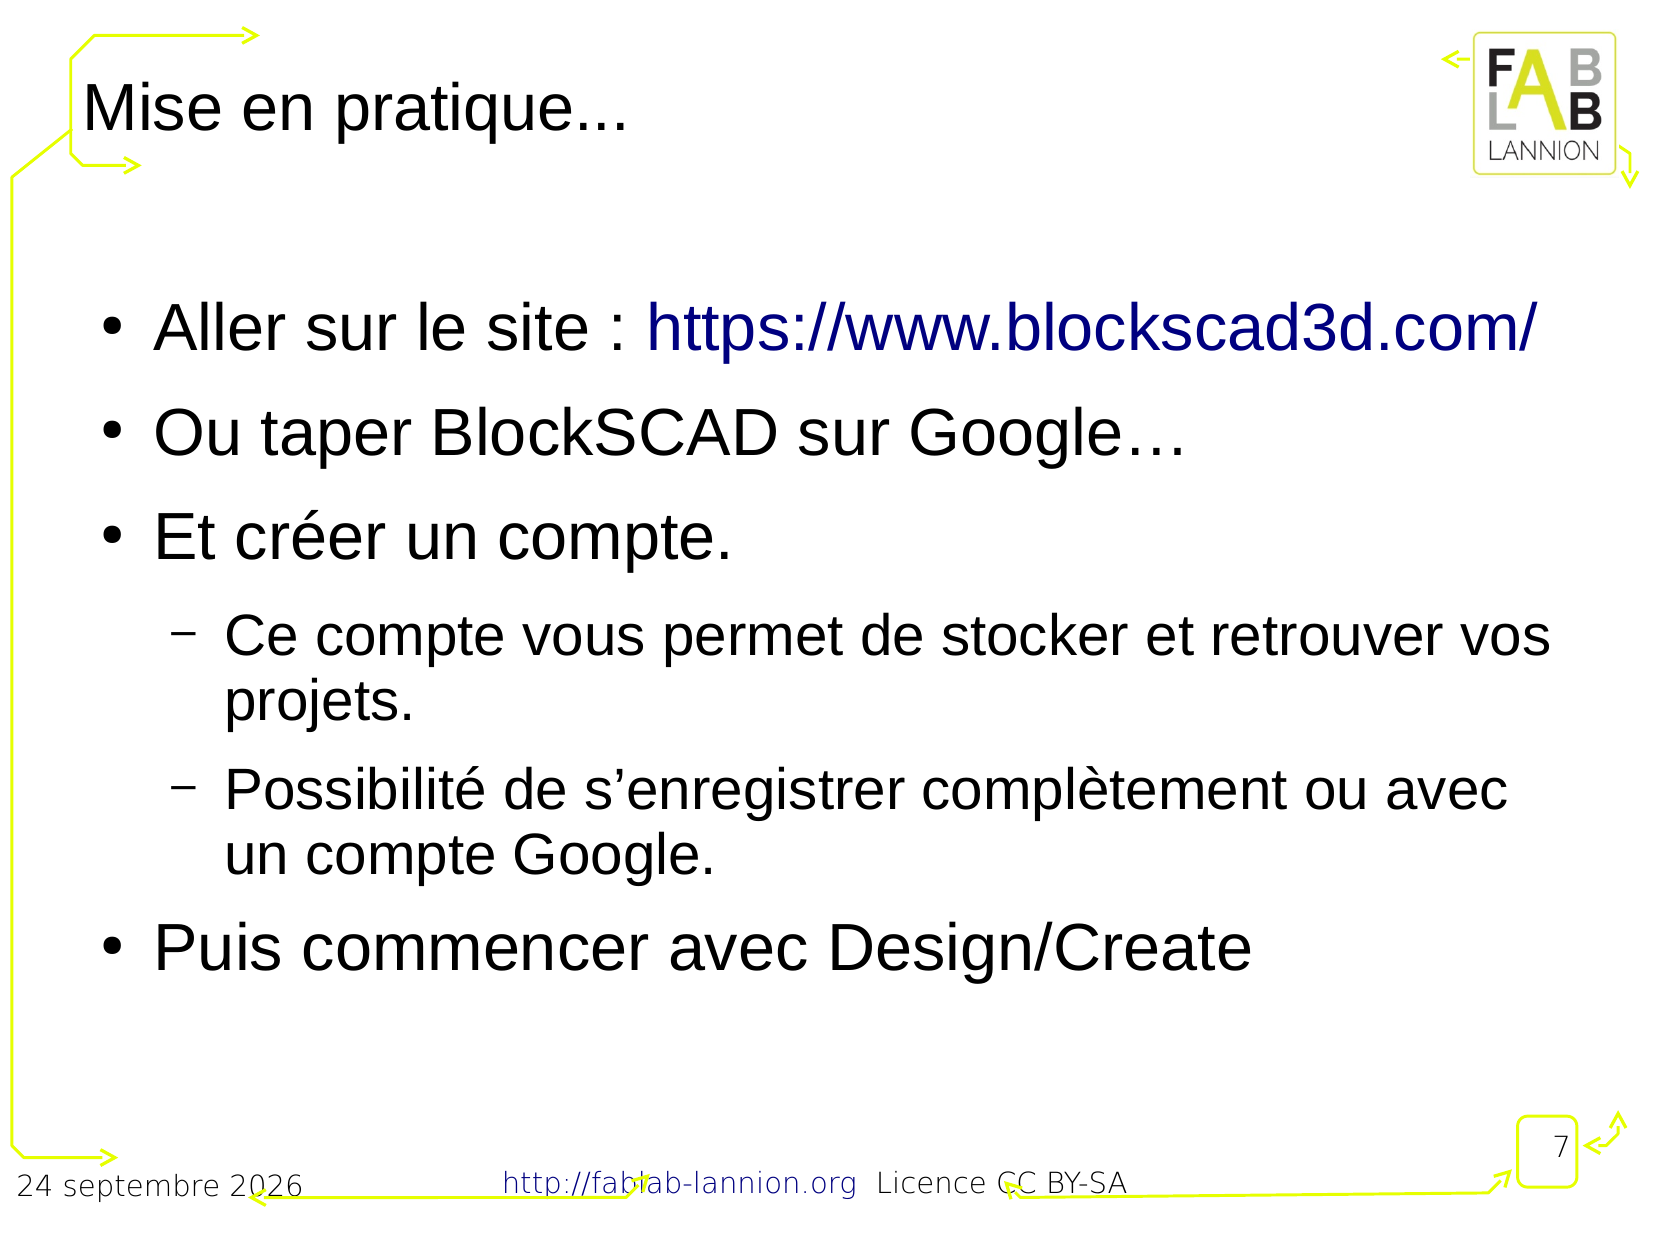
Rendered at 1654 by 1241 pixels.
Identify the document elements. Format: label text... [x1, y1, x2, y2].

picture [1470, 29, 1619, 178]
title Mise en pratique... [82, 49, 1441, 166]
list Aller sur le site : https://www.blockscad3d.com/ Ou taper BlockSCAD sur Google… Et créer un compte. Ce compte vous permet de stocker et retrouver vos projets. Possibilité de s’enregistrer complètement ou avec un compte Google. Puis commencer avec Design/Create [82, 290, 1571, 1010]
